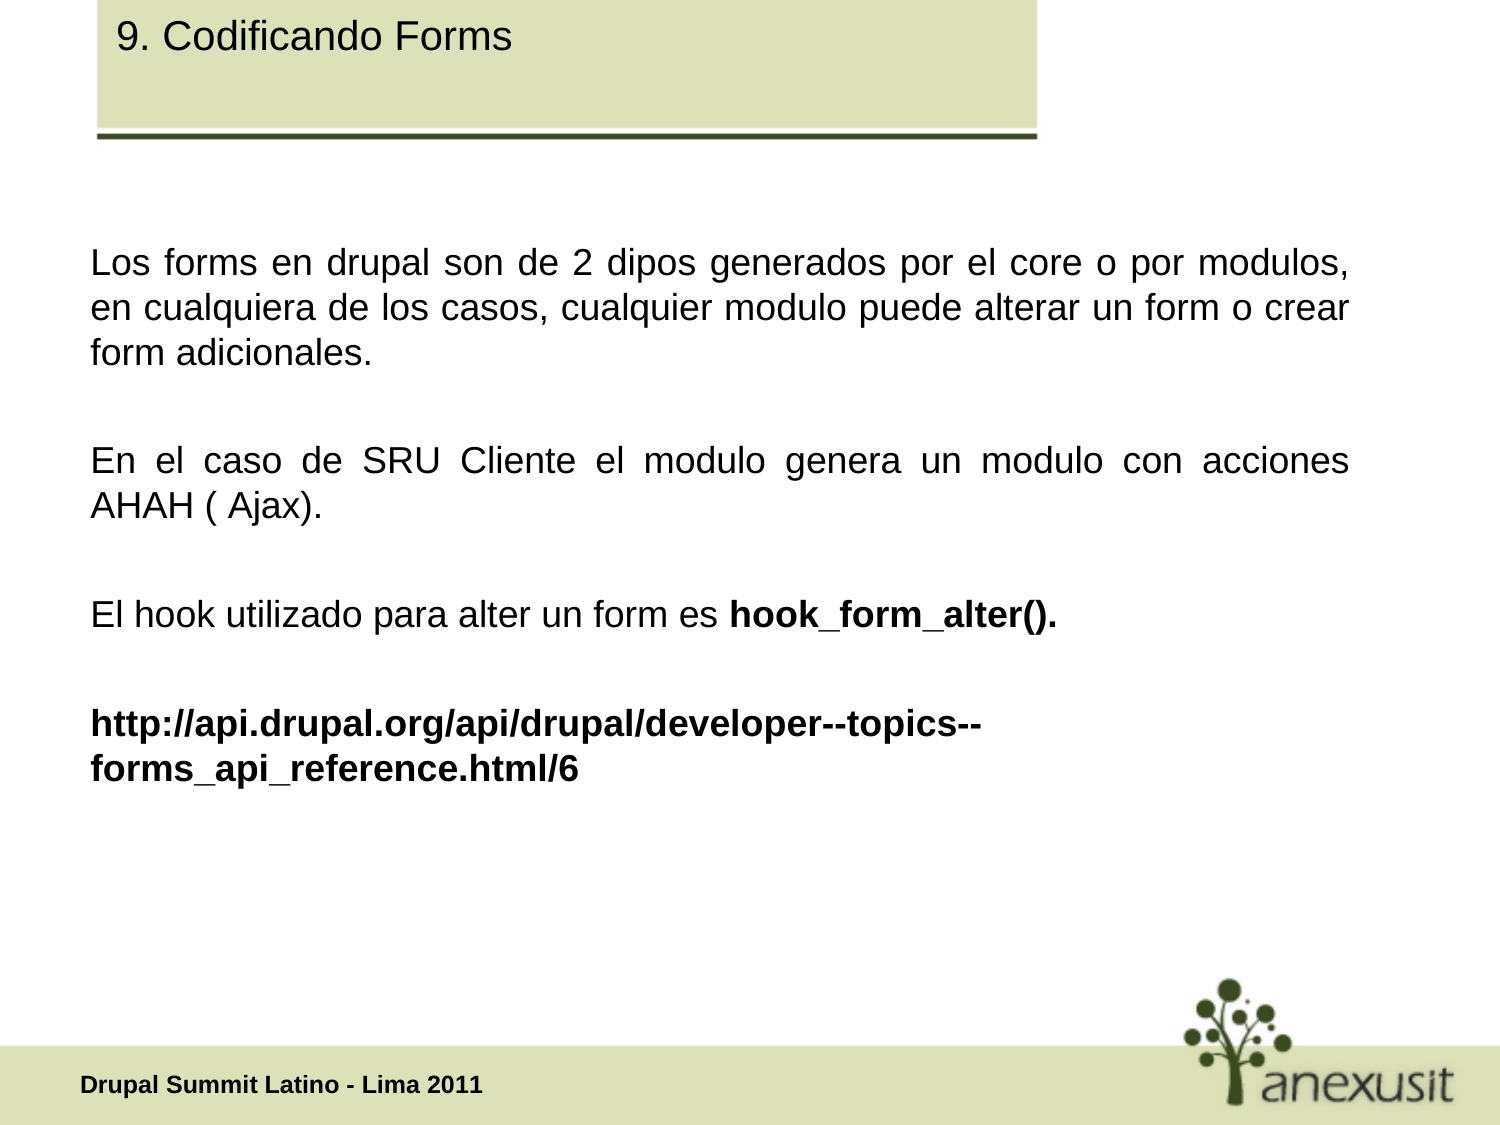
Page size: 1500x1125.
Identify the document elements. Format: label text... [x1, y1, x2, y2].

picture [0, 0, 1500, 1125]
text_box Drupal Summit Latino - Lima 2011 [65, 1060, 1066, 1106]
text_box 9. Codificando Forms [101, 0, 828, 119]
text_box Los forms en drupal son de 2 dipos generados por el core o por modulos, en cualquiera de los casos, cualquier modulo puede alterar un form o crear form adicionales. En el caso de SRU Cliente el modulo genera un modulo con acciones AHAH ( Ajax). El hook utilizado para alter un form es hook_form_alter(). http://api.drupal.org/api/drupal/developer--topics--forms_api_reference.html/6 [75, 229, 1365, 906]
